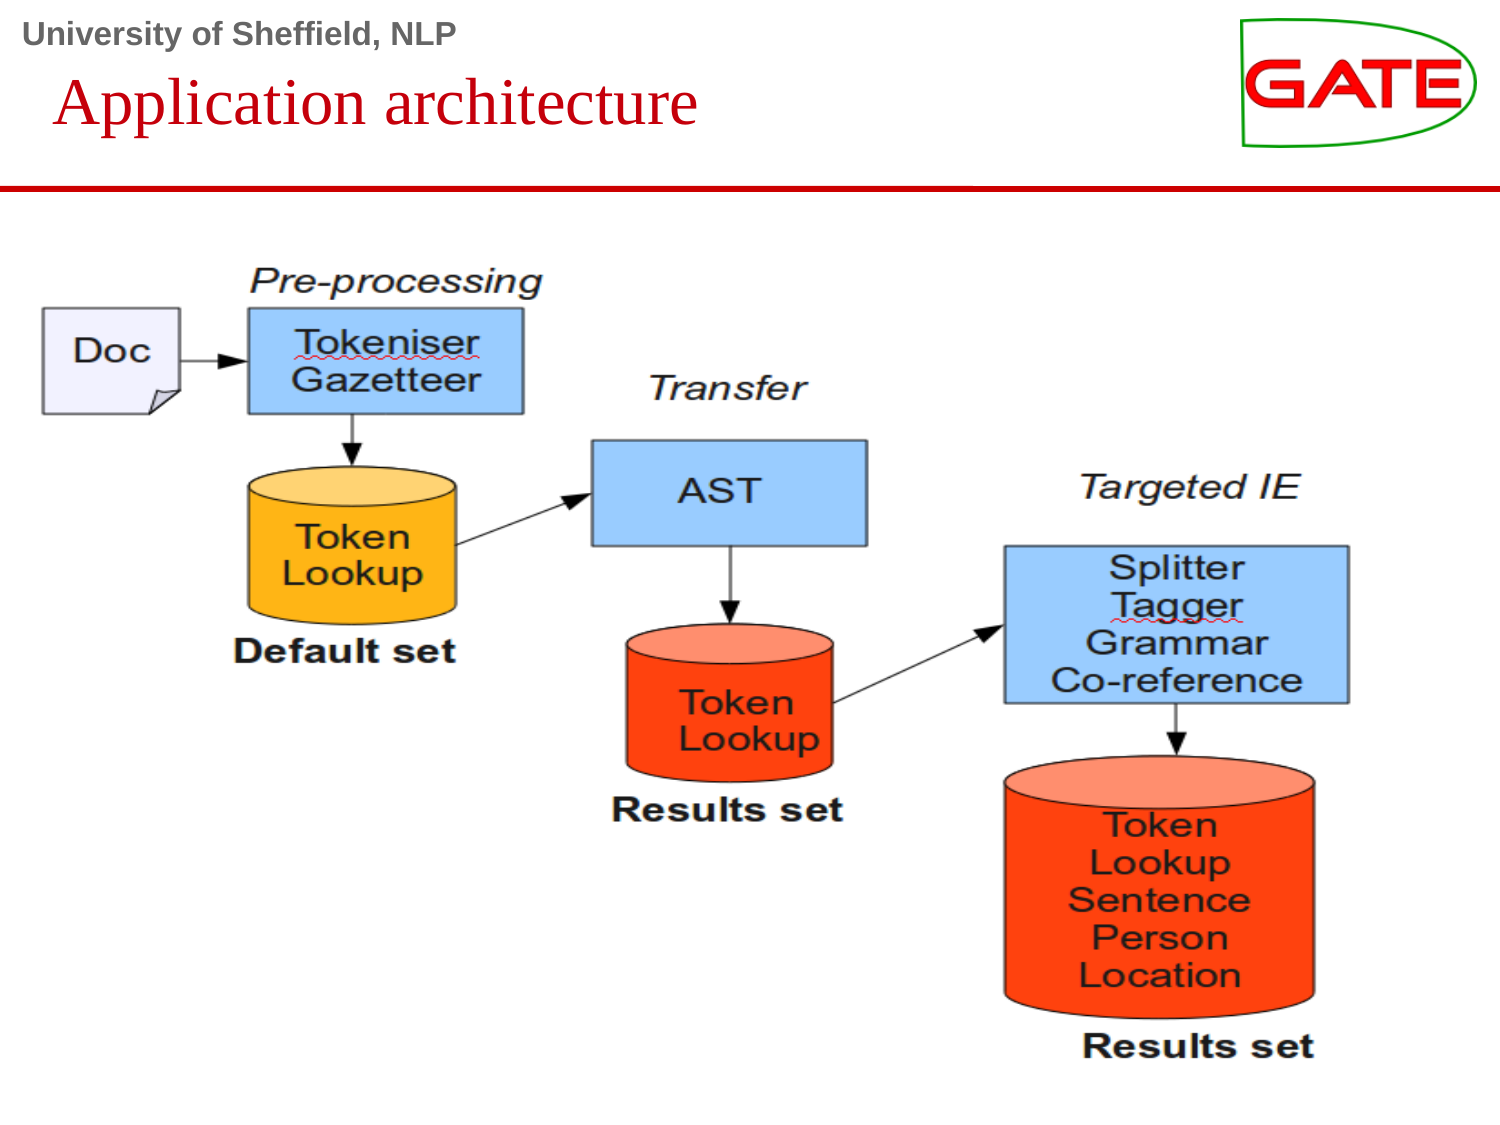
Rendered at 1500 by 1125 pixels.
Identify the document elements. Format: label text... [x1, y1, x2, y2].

picture [29, 236, 1418, 1093]
title Application architecture [37, 0, 1380, 203]
picture [1380, 18, 1477, 148]
